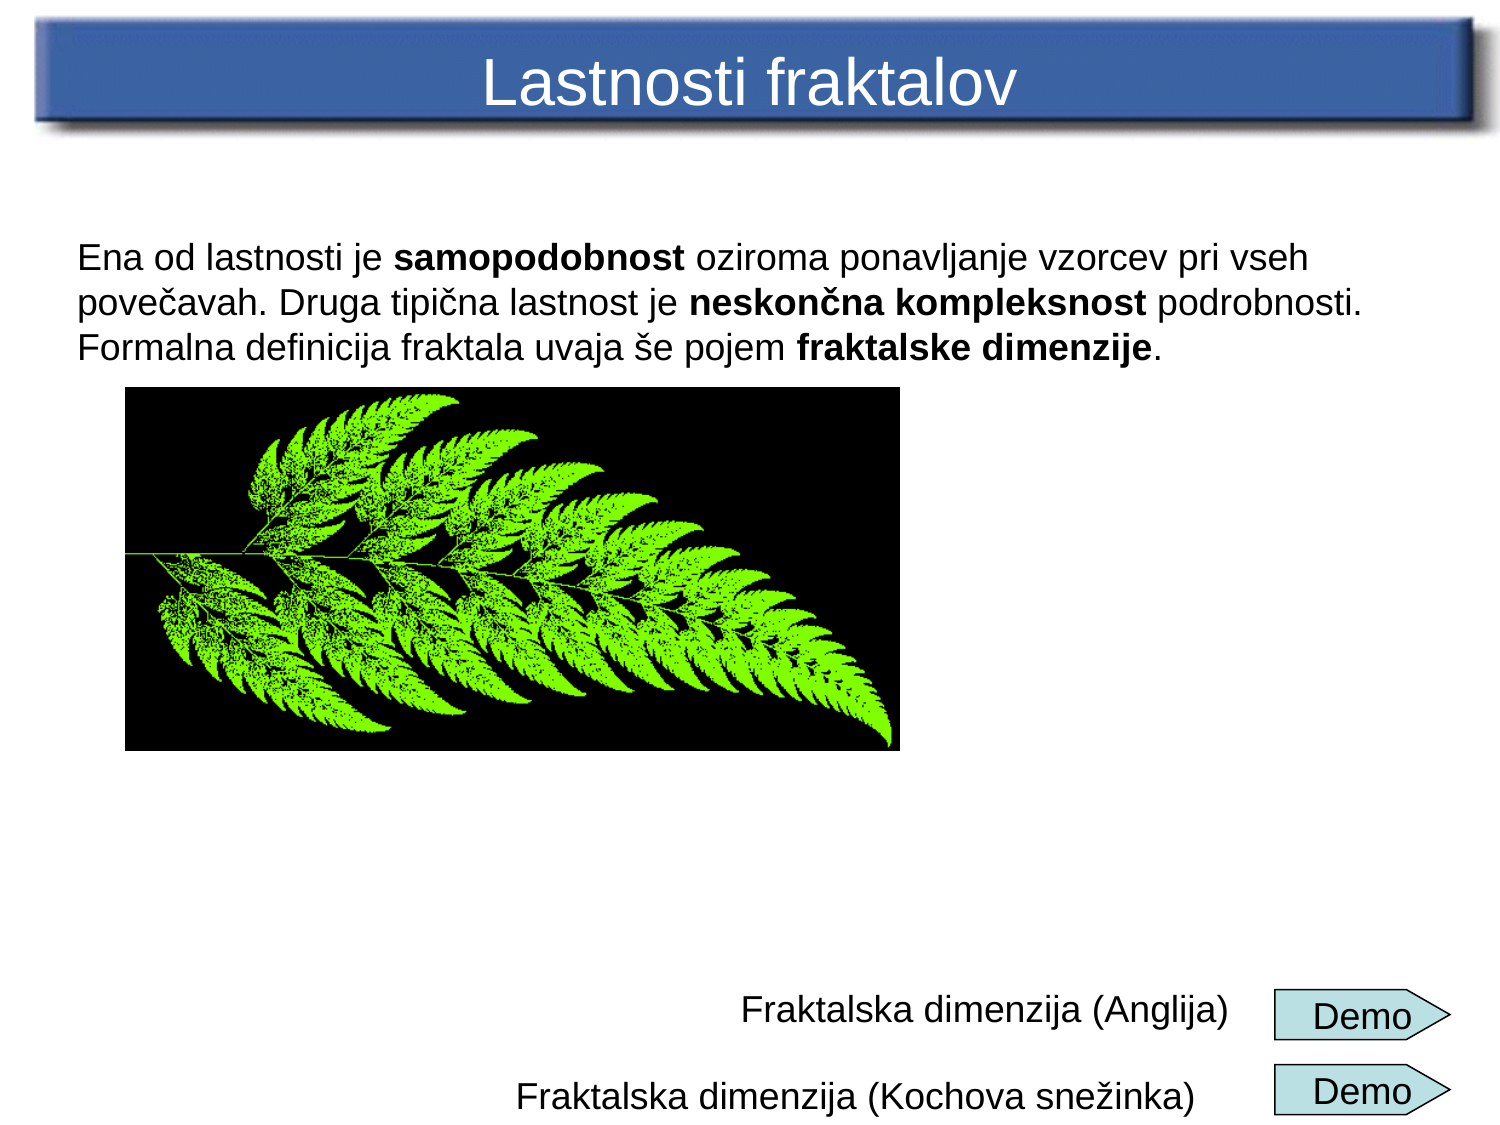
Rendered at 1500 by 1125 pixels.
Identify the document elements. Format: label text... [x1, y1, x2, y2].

picture [33, 14, 1500, 141]
text_box Demo [1274, 989, 1450, 1040]
text_box Fraktalska dimenzija (Anglija) [725, 977, 1244, 1038]
text_box Fraktalska dimenzija (Kochova snežinka) [500, 1064, 1211, 1125]
text_box Ena od lastnosti je samopodobnost oziroma ponavljanje vzorcev pri vseh povečavah. Druga tipična lastnost je neskončna kompleksnost podrobnosti. Formalna definicija fraktala uvaja še pojem fraktalske dimenzije. [62, 224, 1450, 376]
title Lastnosti fraktalov [75, 31, 1426, 127]
picture [125, 387, 900, 751]
text_box Demo [1274, 1064, 1450, 1115]
